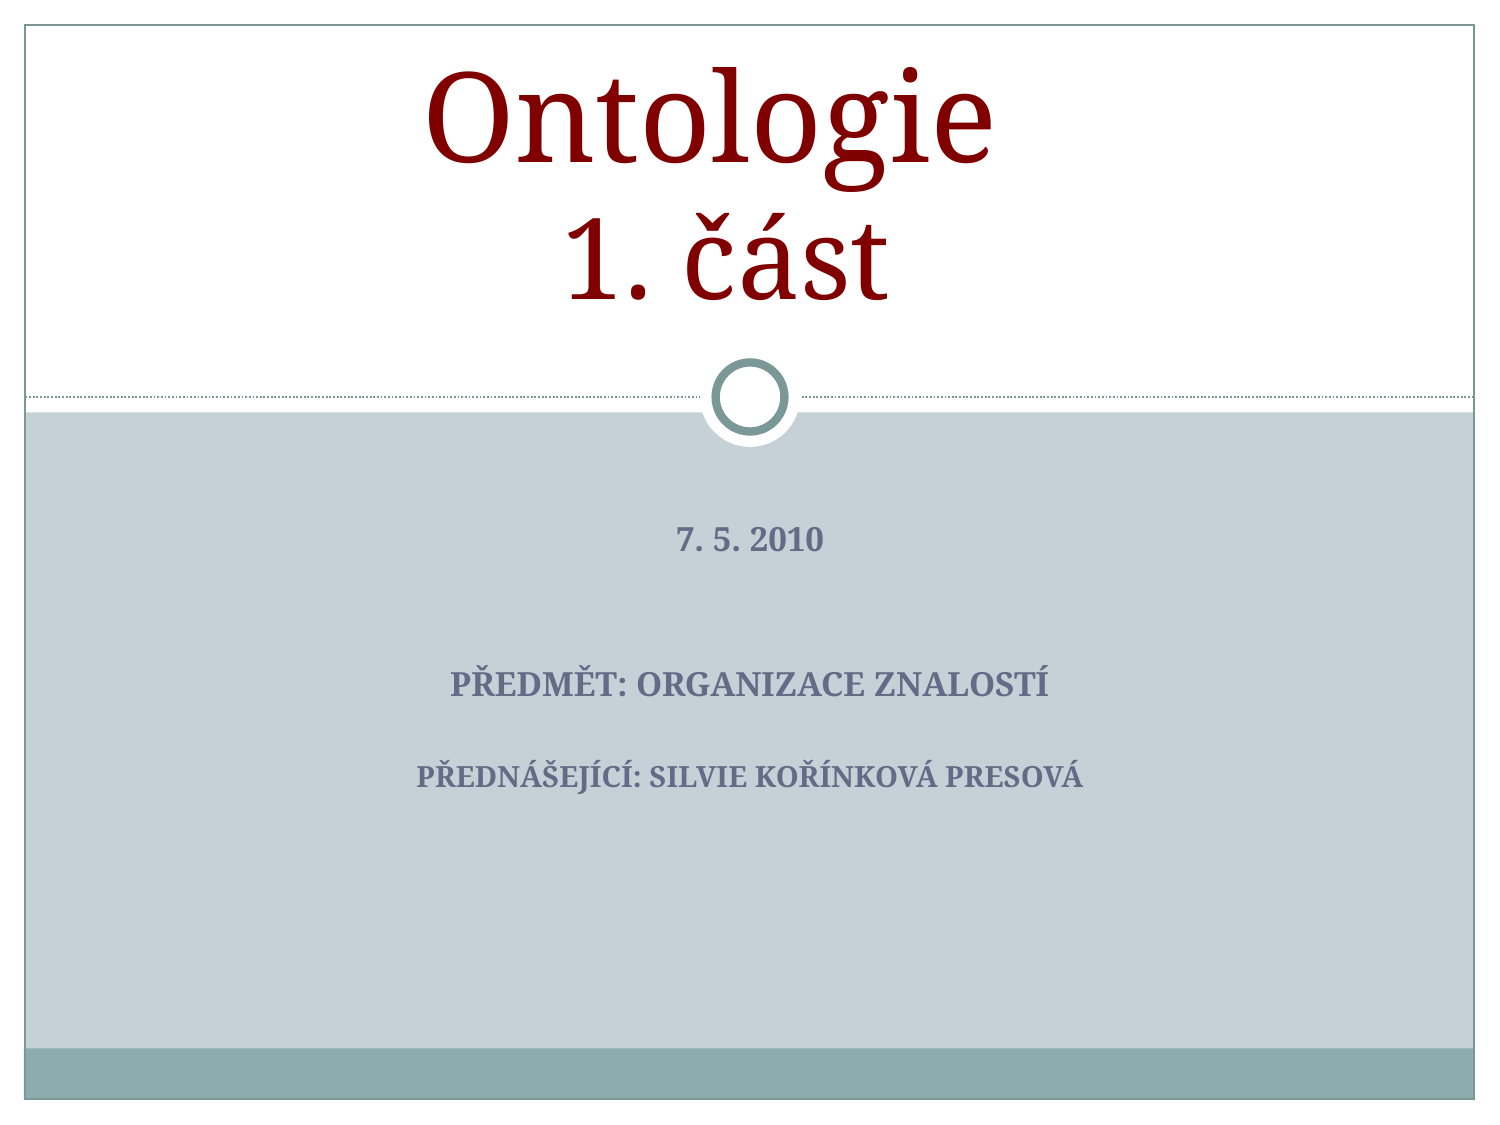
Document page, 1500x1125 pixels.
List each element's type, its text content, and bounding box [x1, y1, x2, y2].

title Ontologie 1. část [88, 29, 1364, 480]
text_box 7. 5. 2010 PŘEDMĚT: ORGANIZACE ZNALOSTÍ PŘEDNÁŠEJÍCÍ: SILVIE KOŘÍNKOVÁ PRESOVÁ [225, 480, 1276, 1008]
